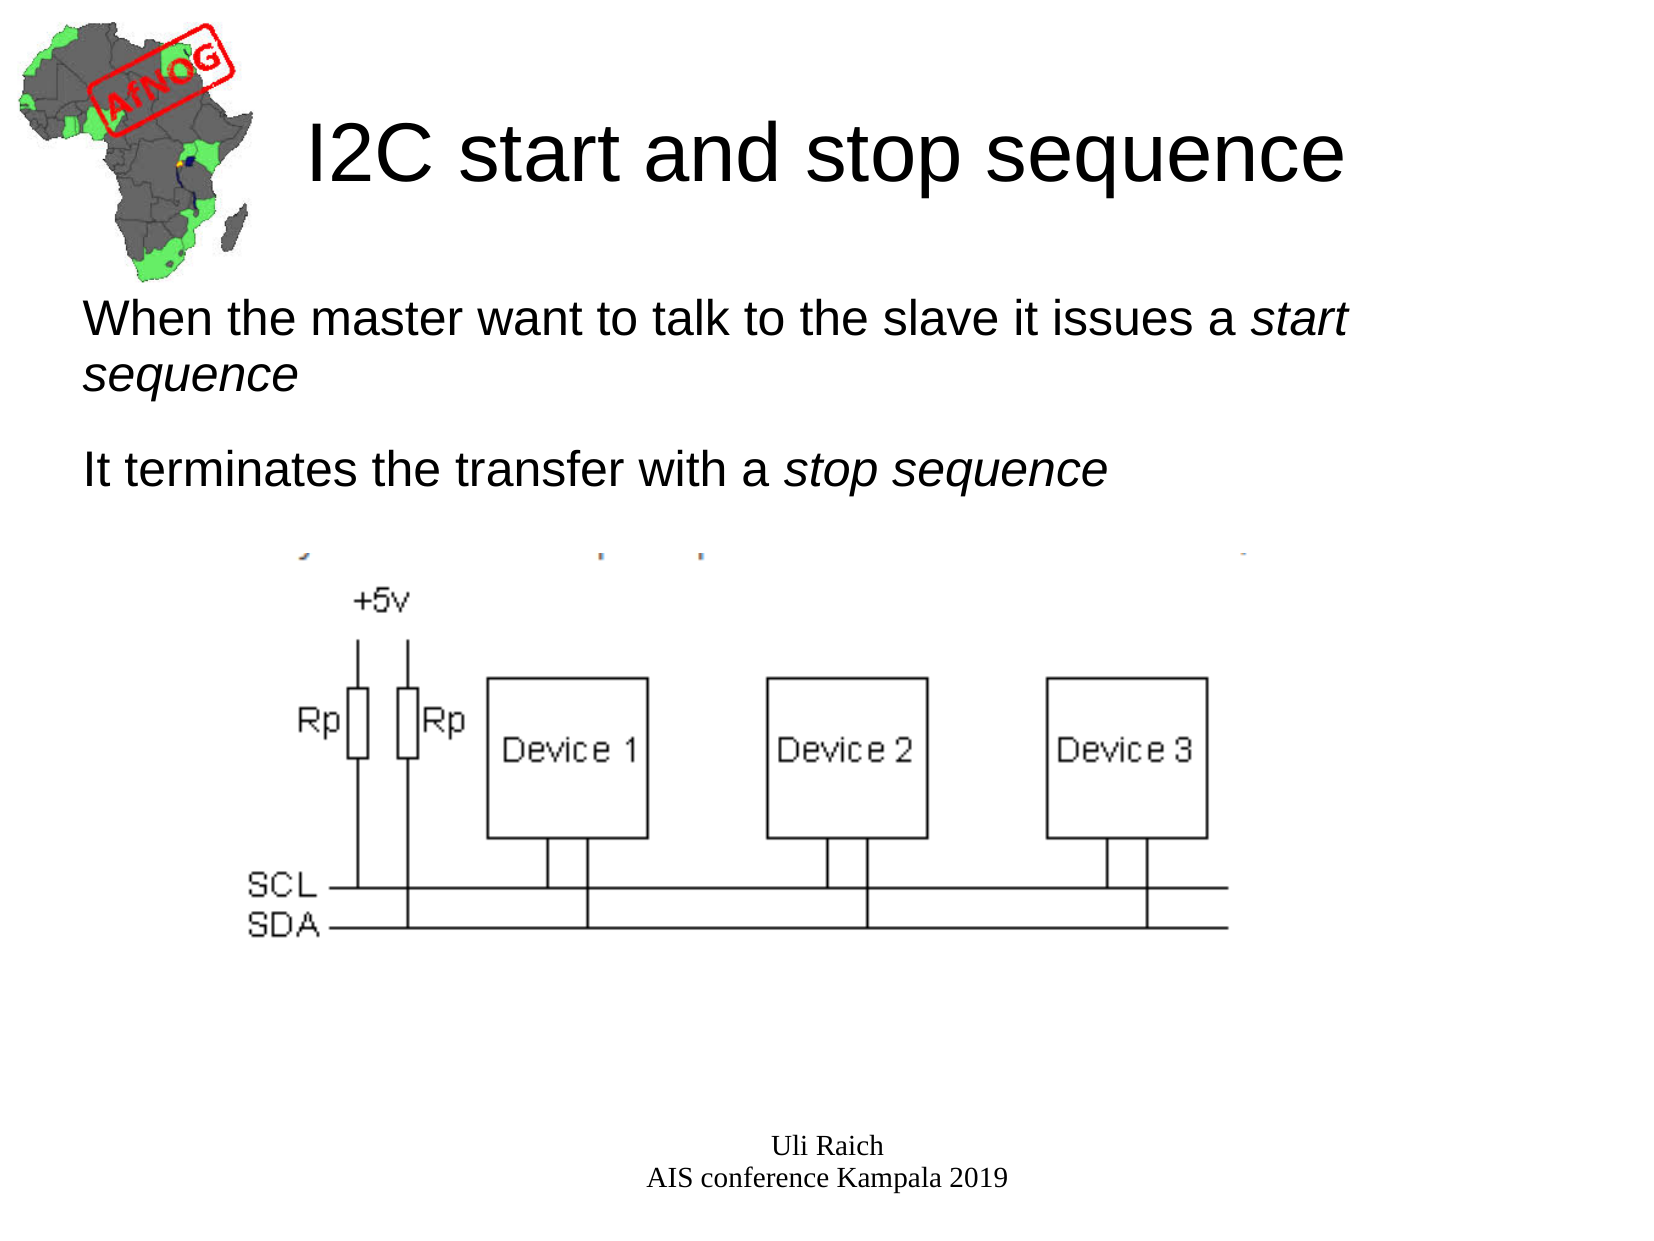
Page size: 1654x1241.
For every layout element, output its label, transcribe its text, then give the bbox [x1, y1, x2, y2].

title I2C start and stop sequence [82, 49, 1571, 257]
picture [225, 553, 1349, 961]
picture [9, 0, 259, 291]
list When the master want to talk to the slave it issues a start sequence It terminates the transfer with a stop sequence [82, 290, 1571, 1010]
